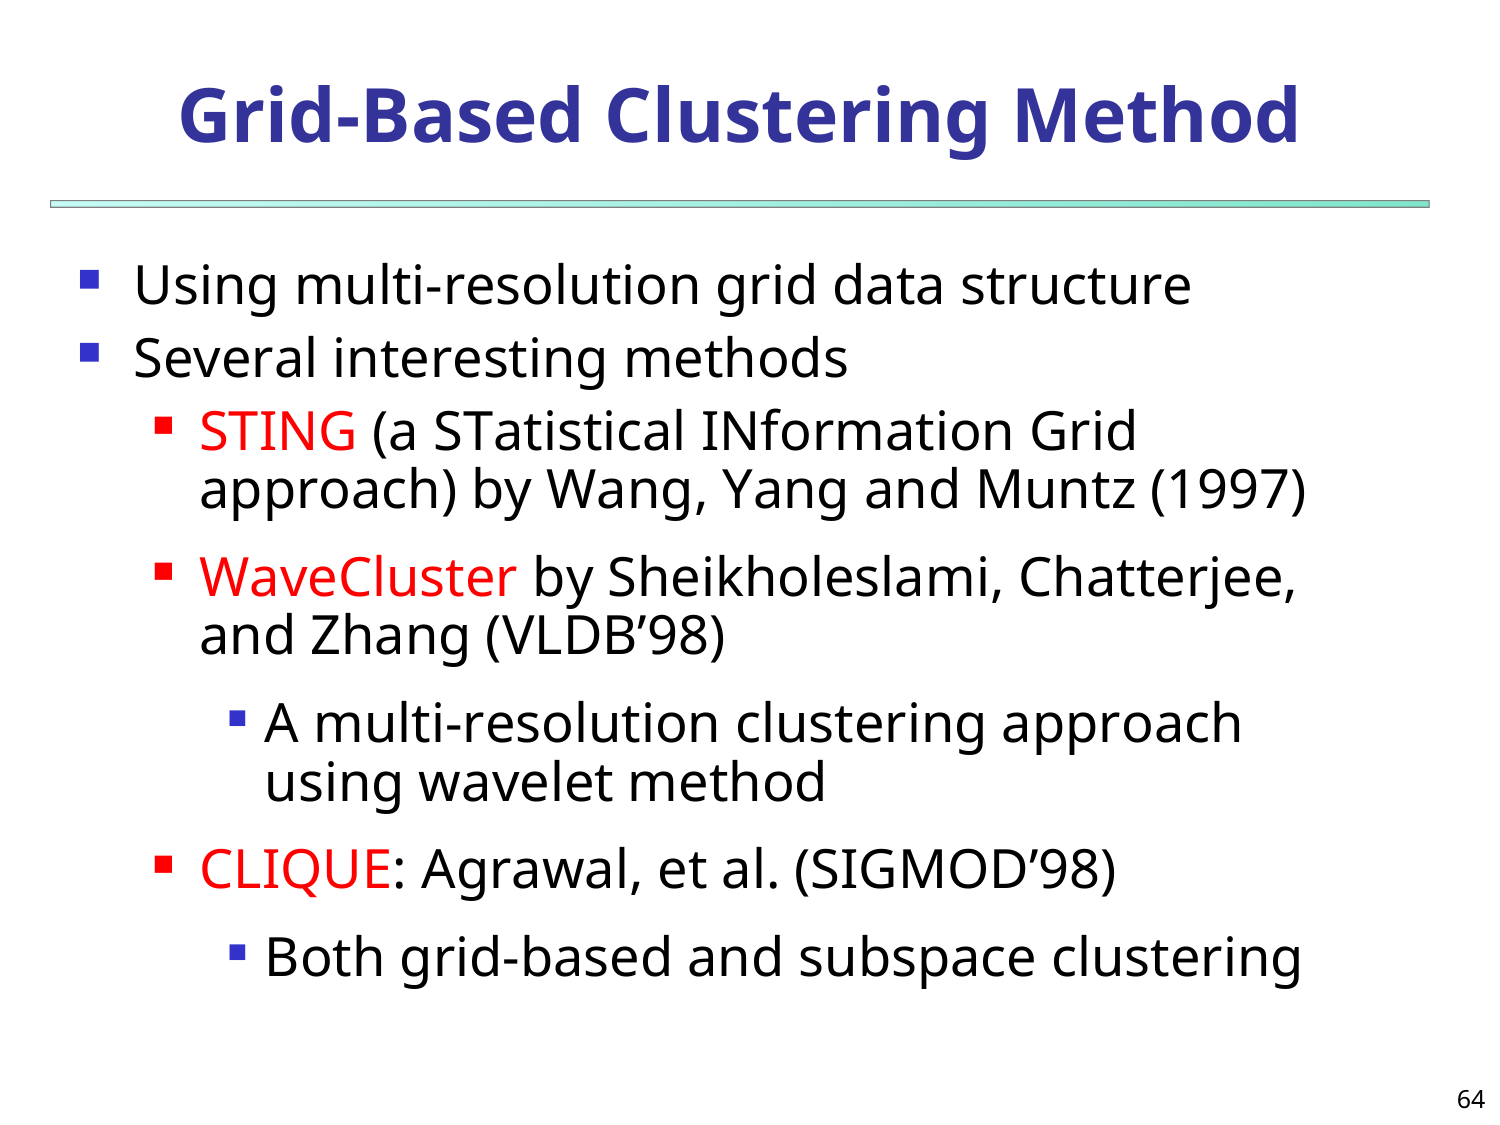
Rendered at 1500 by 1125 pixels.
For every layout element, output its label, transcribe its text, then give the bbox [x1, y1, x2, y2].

title Grid-Based Clustering Method [0, 59, 1500, 166]
text_box 18 [1187, 1062, 1500, 1125]
list Using multi-resolution grid data structure Several interesting methods STING (a STatistical INformation Grid approach) by Wang, Yang and Muntz (1997) WaveCluster by Sheikholeslami, Chatterjee, and Zhang (VLDB’98) A multi-resolution clustering approach using wavelet method CLIQUE: Agrawal, et al. (SIGMOD’98) Both grid-based and subspace clustering [62, 249, 1386, 1113]
